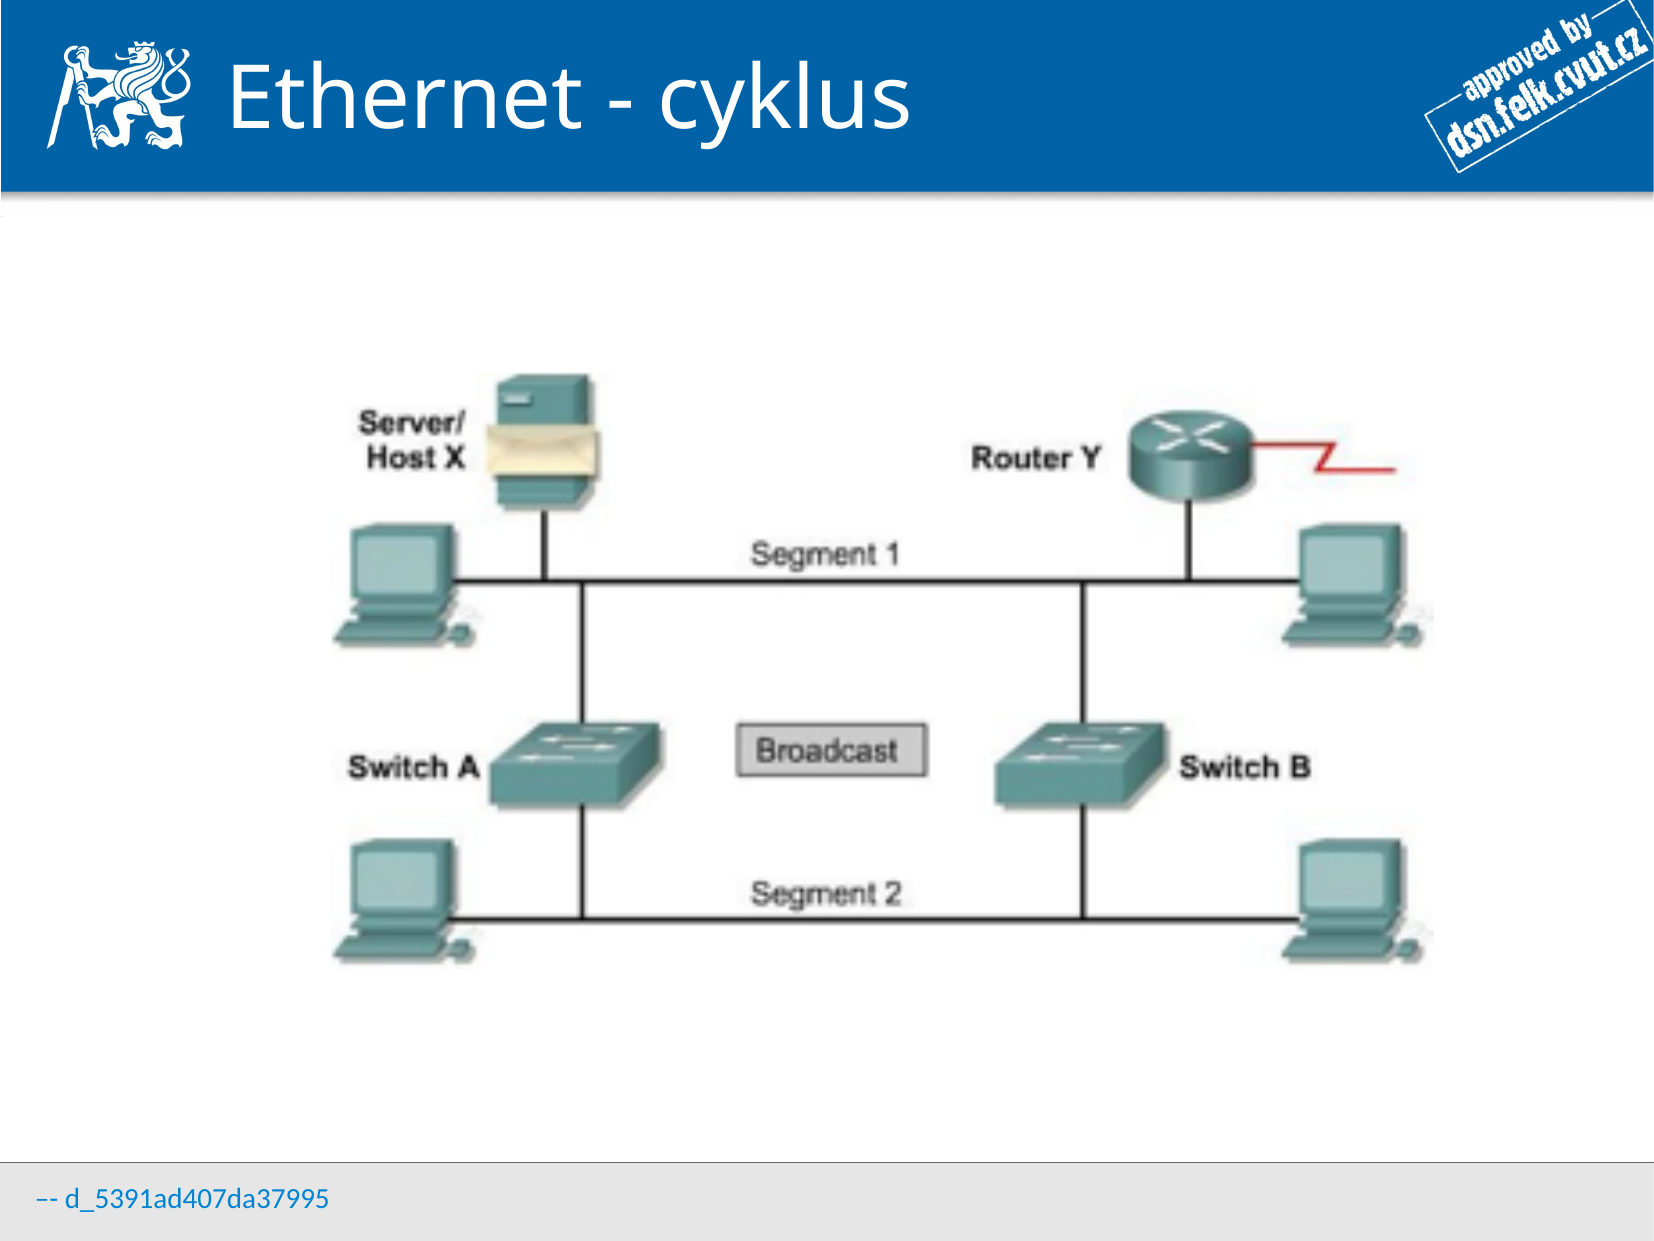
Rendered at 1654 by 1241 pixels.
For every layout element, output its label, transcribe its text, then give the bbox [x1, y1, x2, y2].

title Ethernet - cyklus [225, 0, 1426, 188]
picture [330, 372, 1434, 969]
picture [1, 0, 1654, 217]
